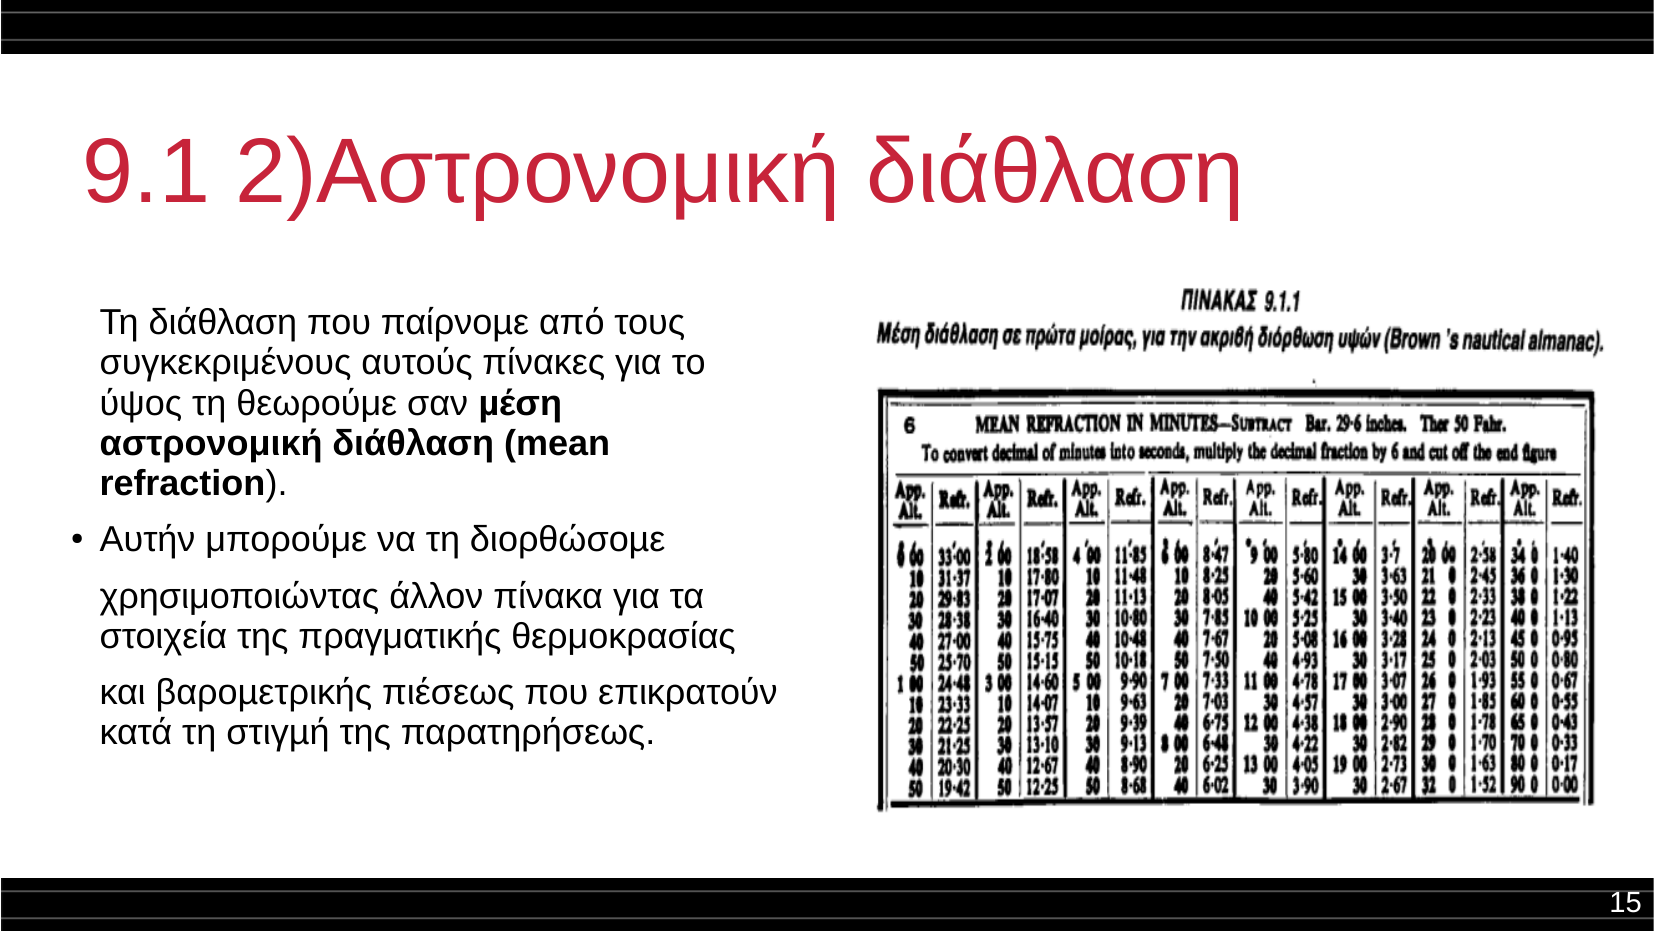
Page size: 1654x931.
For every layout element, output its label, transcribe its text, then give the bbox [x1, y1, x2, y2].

picture [1, 878, 1654, 931]
picture [1, 0, 1654, 54]
title 9.1 2)Αστρονομική διάθλαση [82, 92, 1571, 249]
picture [862, 247, 1613, 826]
list Τη διάθλαση που παίρνοµε από τους συγκεκριμένους αυτούς πίνακες για το ύψος τη θεωρούμε σαν µέση αστρονομική διάθλαση (mean refraction). Αυτήν μπορούμε να τη διορθώσοµε χρησιμοποιώντας άλλον πίνακα για τα στοιχεία της πραγματικής θερμοκρασίας και βαροµετρικής πιέσεως που επικρατούν κατά τη στιγµή της παρατηρήσεως. [61, 302, 788, 788]
